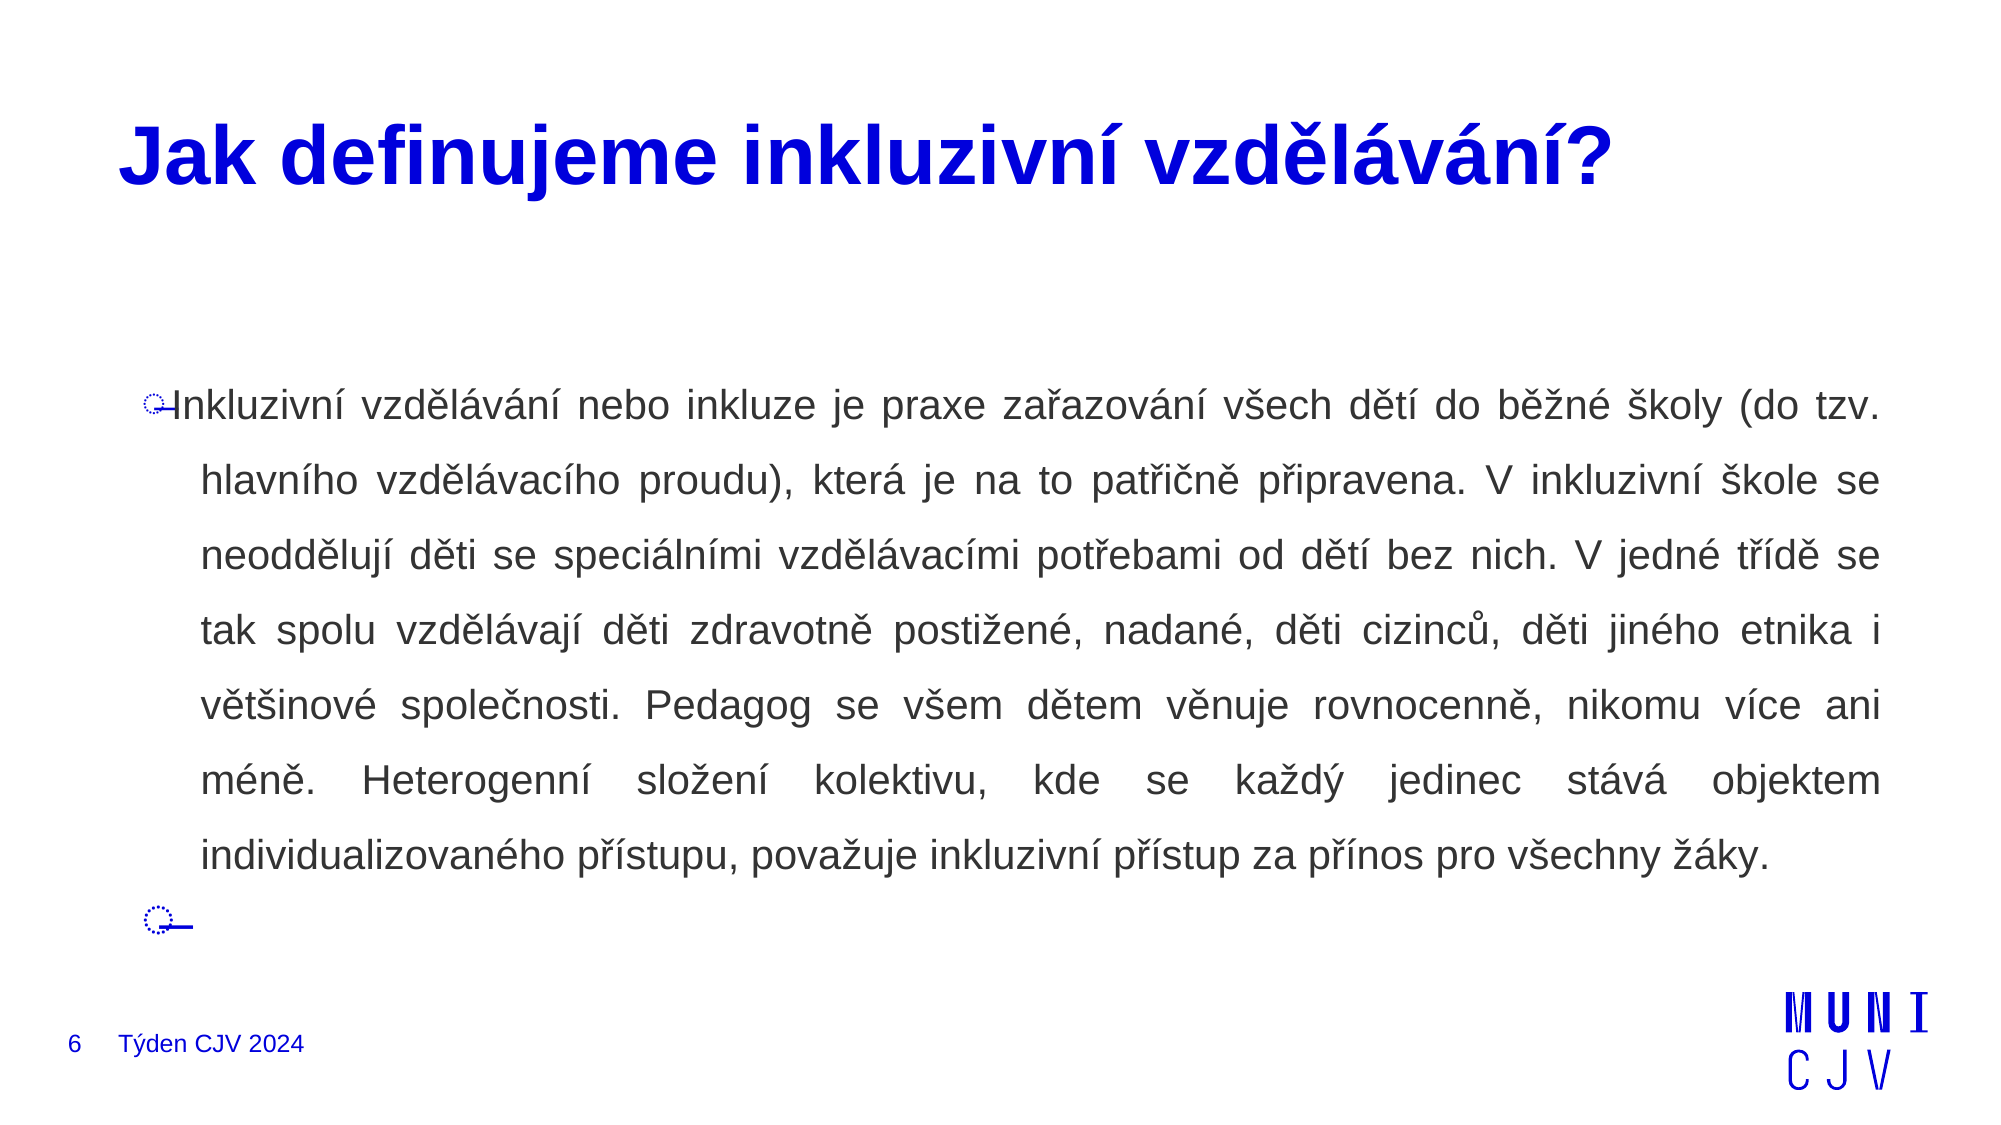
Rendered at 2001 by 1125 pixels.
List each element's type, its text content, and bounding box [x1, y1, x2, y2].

list Inkluzivní vzdělávání nebo inkluze je praxe zařazování všech dětí do běžné školy (do tzv. hlavního vzdělávacího proudu), která je na to patřičně připravena. V inkluzivní škole se neoddělují děti se speciálními vzdělávacími potřebami od dětí bez nich. V jedné třídě se tak spolu vzdělávají děti zdravotně postižené, nadané, děti cizinců, děti jiného etnika i většinové společnosti. Pedagog se všem dětem věnuje rovnocenně, nikomu více ani méně. Heterogenní složení kolektivu, kde se každý jedinec stává objektem individualizovaného přístupu, považuje inkluzivní přístup za přínos pro všechny žáky. [118, 277, 1883, 957]
footer Týden CJV 2024 [118, 1021, 1418, 1063]
slide_number ‹#› [67, 1021, 110, 1063]
title Jak definujeme inkluzivní vzdělávání? [118, 118, 1883, 193]
